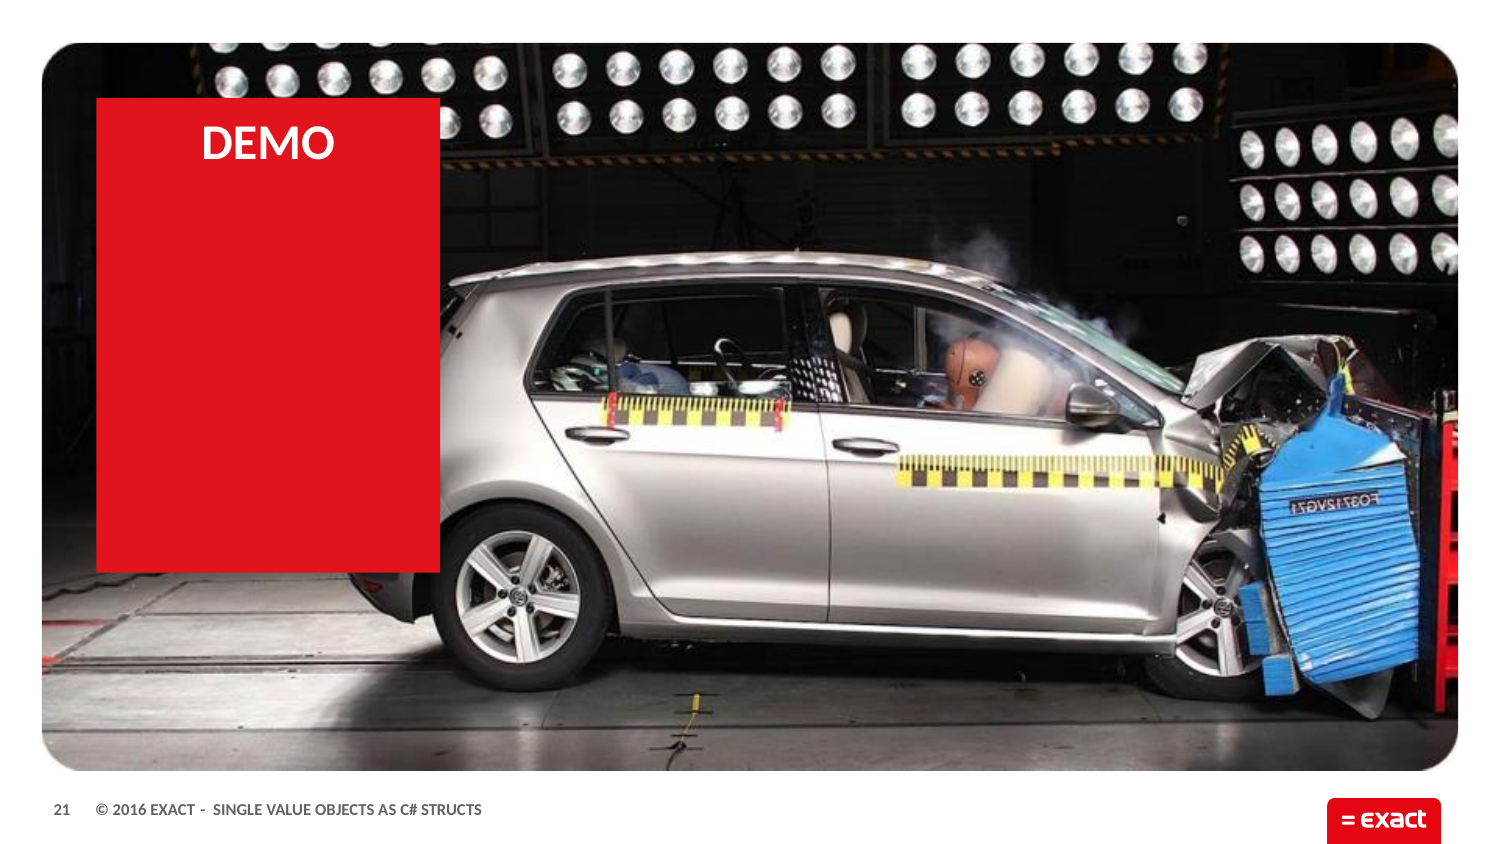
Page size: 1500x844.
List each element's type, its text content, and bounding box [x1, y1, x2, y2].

text_box - Single Value Objects as C# structs [185, 786, 826, 832]
text_box [38, 786, 96, 832]
